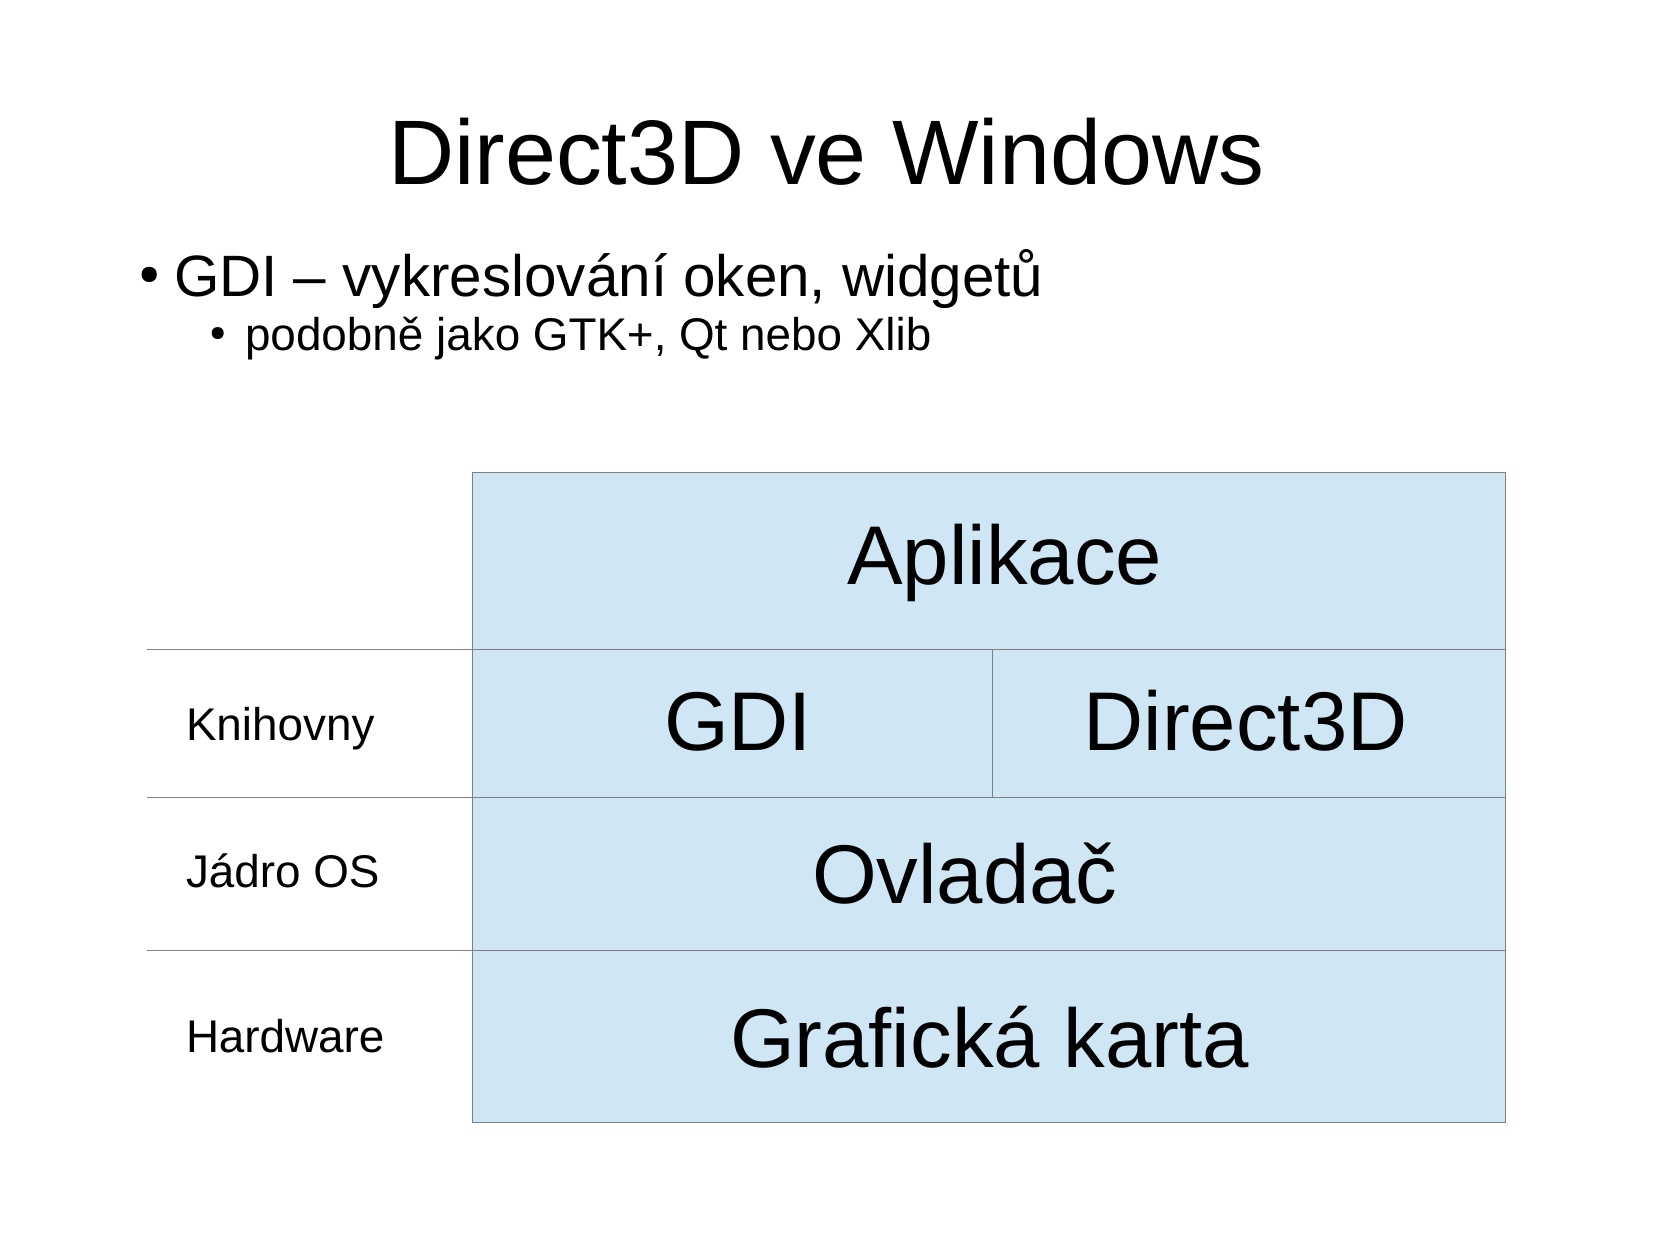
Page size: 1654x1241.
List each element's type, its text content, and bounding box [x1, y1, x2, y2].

text_box GDI [649, 667, 828, 776]
text_box [993, 650, 1506, 797]
text_box [472, 951, 1506, 1123]
text_box Ovladač [797, 820, 1133, 929]
text_box Direct3D [1068, 667, 1423, 776]
text_box Hardware [171, 1003, 408, 1070]
text_box [472, 798, 1506, 950]
title Direct3D ve Windows [82, 56, 1571, 250]
text_box Grafická karta [715, 984, 1264, 1093]
text_box Aplikace [832, 502, 1178, 611]
text_box [472, 472, 1506, 649]
text_box Knihovny [171, 691, 408, 757]
text_box [472, 650, 992, 797]
text_box Jádro OS [171, 838, 408, 905]
text_box GDI – vykreslování oken, widgetů podobně jako GTK+, Qt nebo Xlib [88, 236, 1447, 367]
